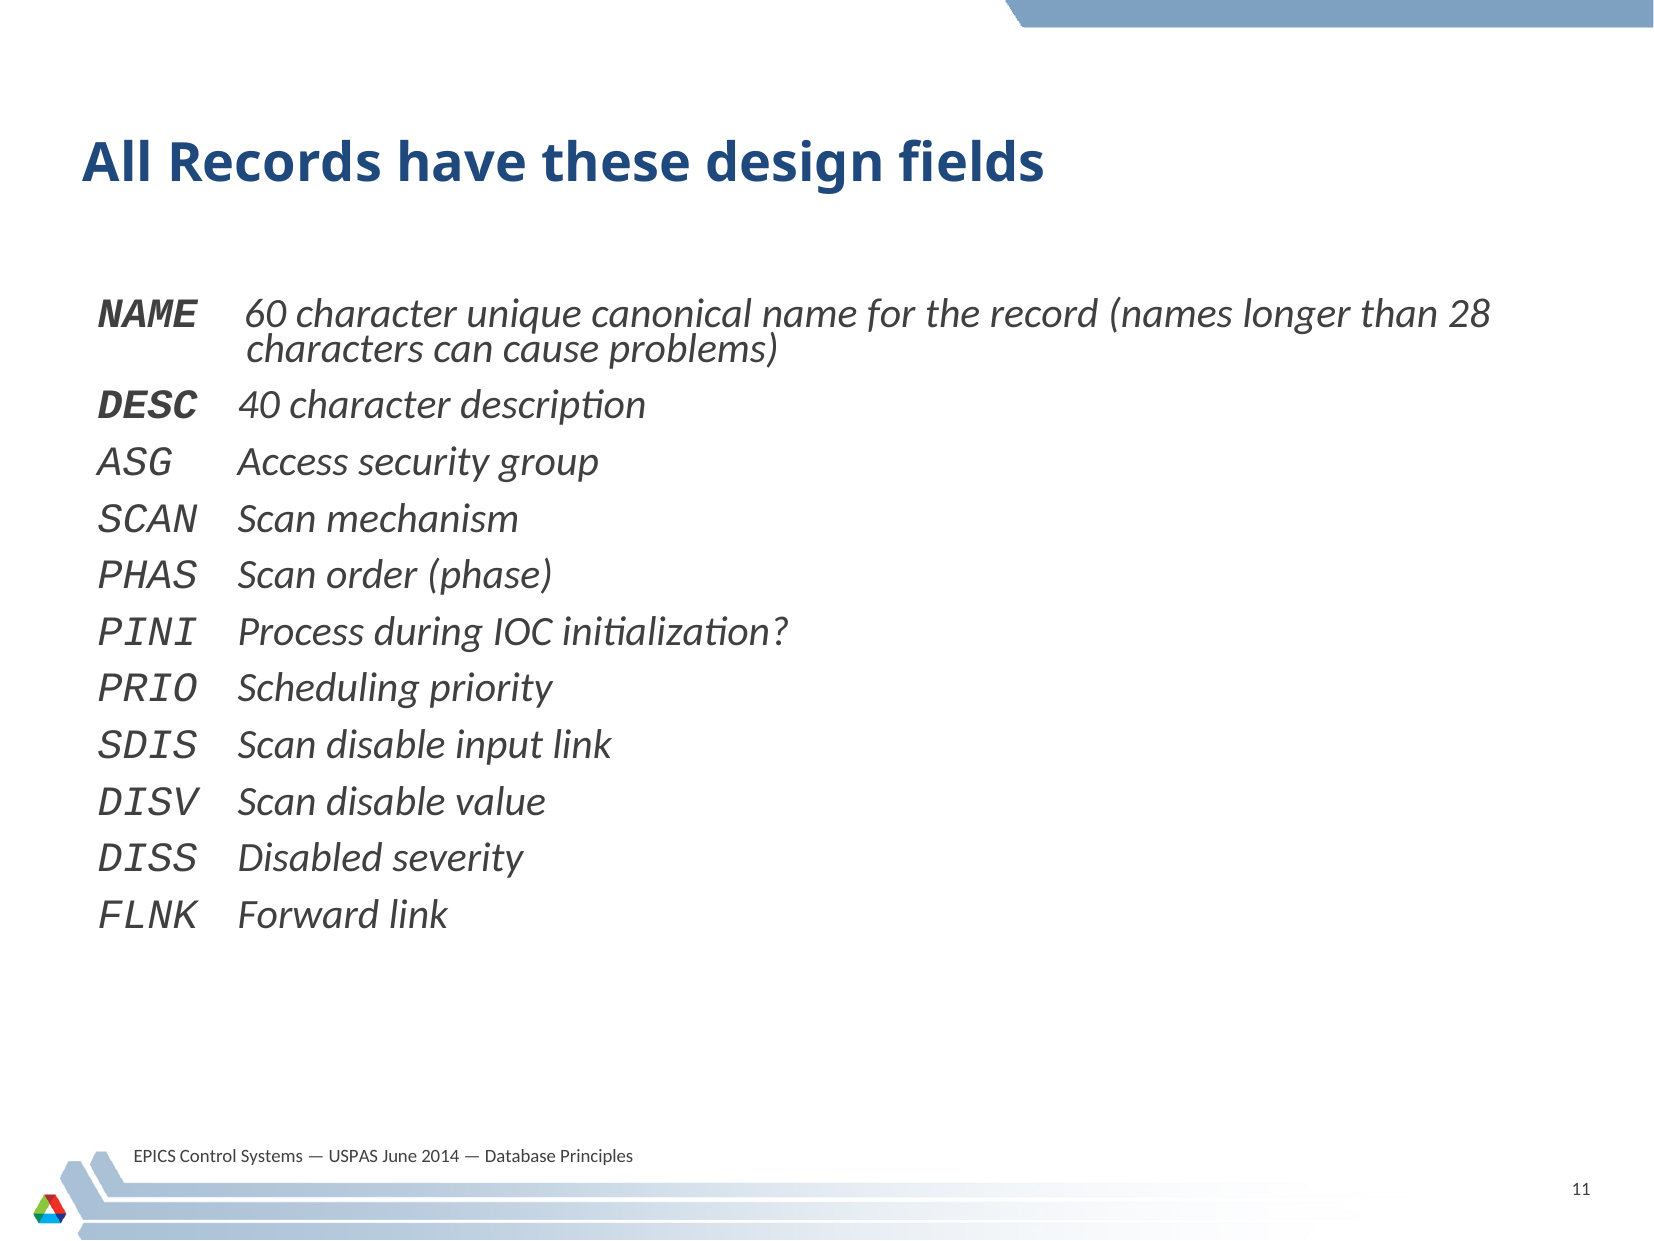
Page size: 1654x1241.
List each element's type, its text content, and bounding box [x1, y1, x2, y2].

list NAME 60 character unique canonical name for the record (names longer than 28 characters can cause problems) DESC 40 character description ASG Access security group SCAN Scan mechanism PHAS Scan order (phase) PINI Process during IOC initialization? PRIO Scheduling priority SDIS Scan disable input link DISV Scan disable value DISS Disabled severity FLNK Forward link [82, 289, 1571, 1123]
picture [0, 1143, 1654, 1240]
picture [0, 0, 1654, 29]
title All Records have these design fields [82, 128, 1571, 192]
